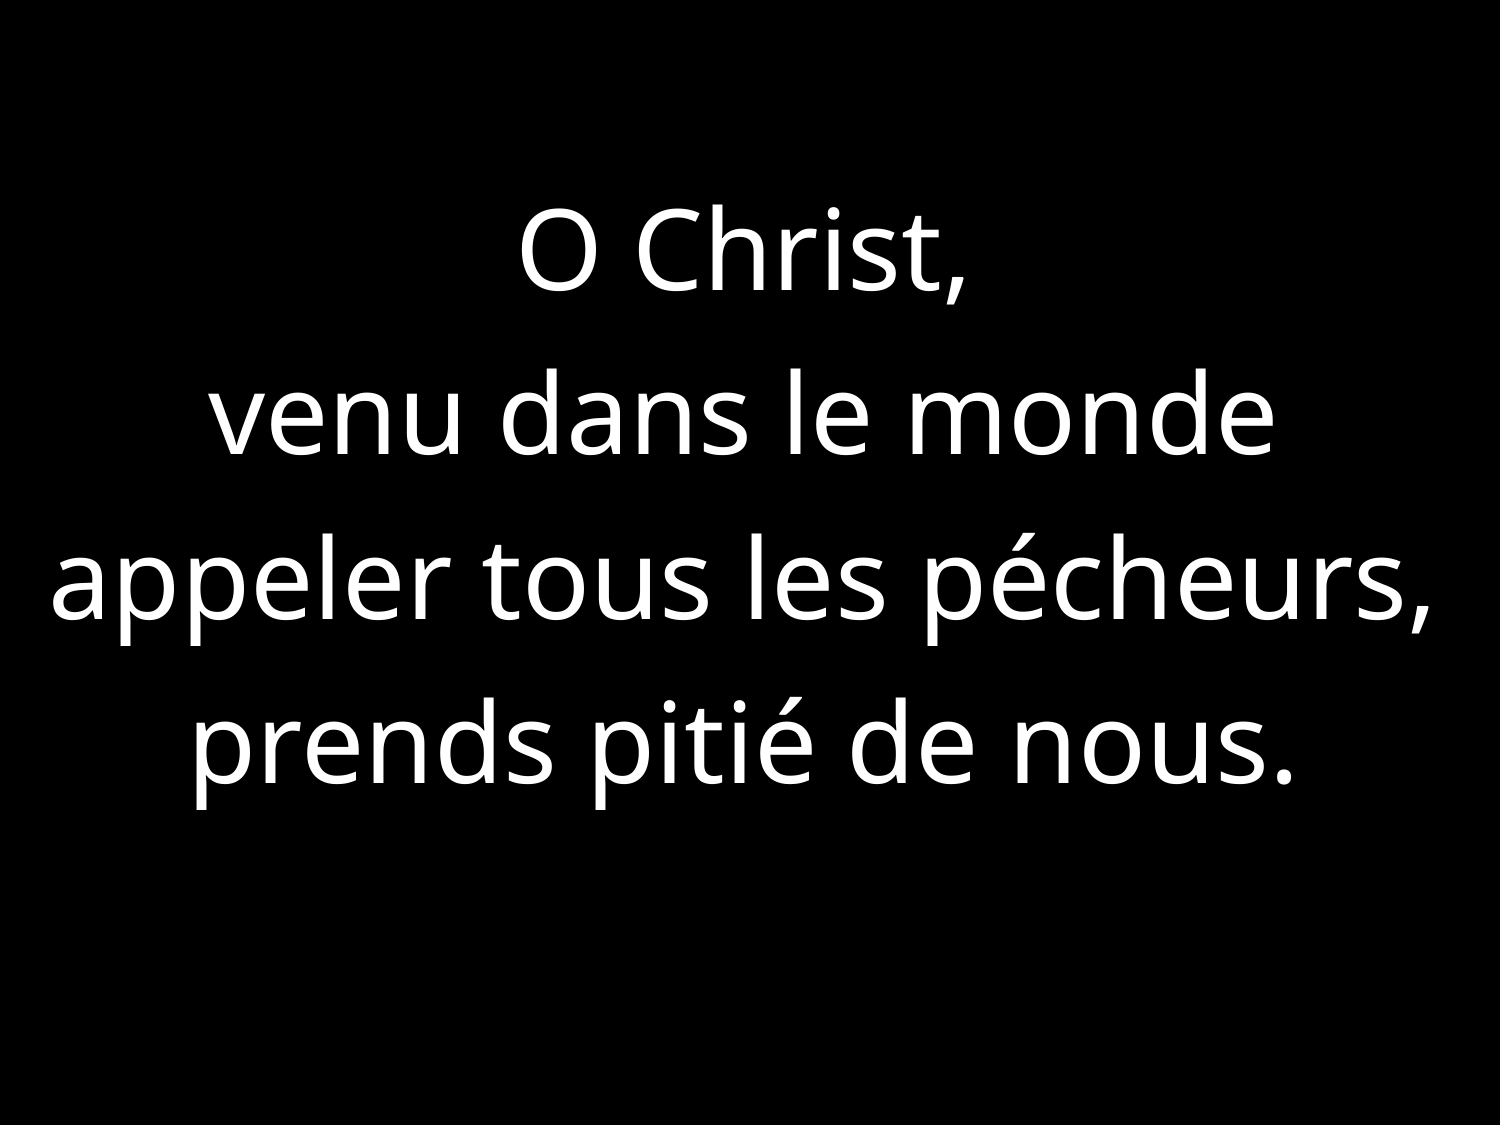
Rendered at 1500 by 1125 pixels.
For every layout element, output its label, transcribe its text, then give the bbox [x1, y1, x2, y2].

subtitle O Christ, venu dans le monde appeler tous les pécheurs, prends pitié de nous. [0, 2, 1489, 1125]
